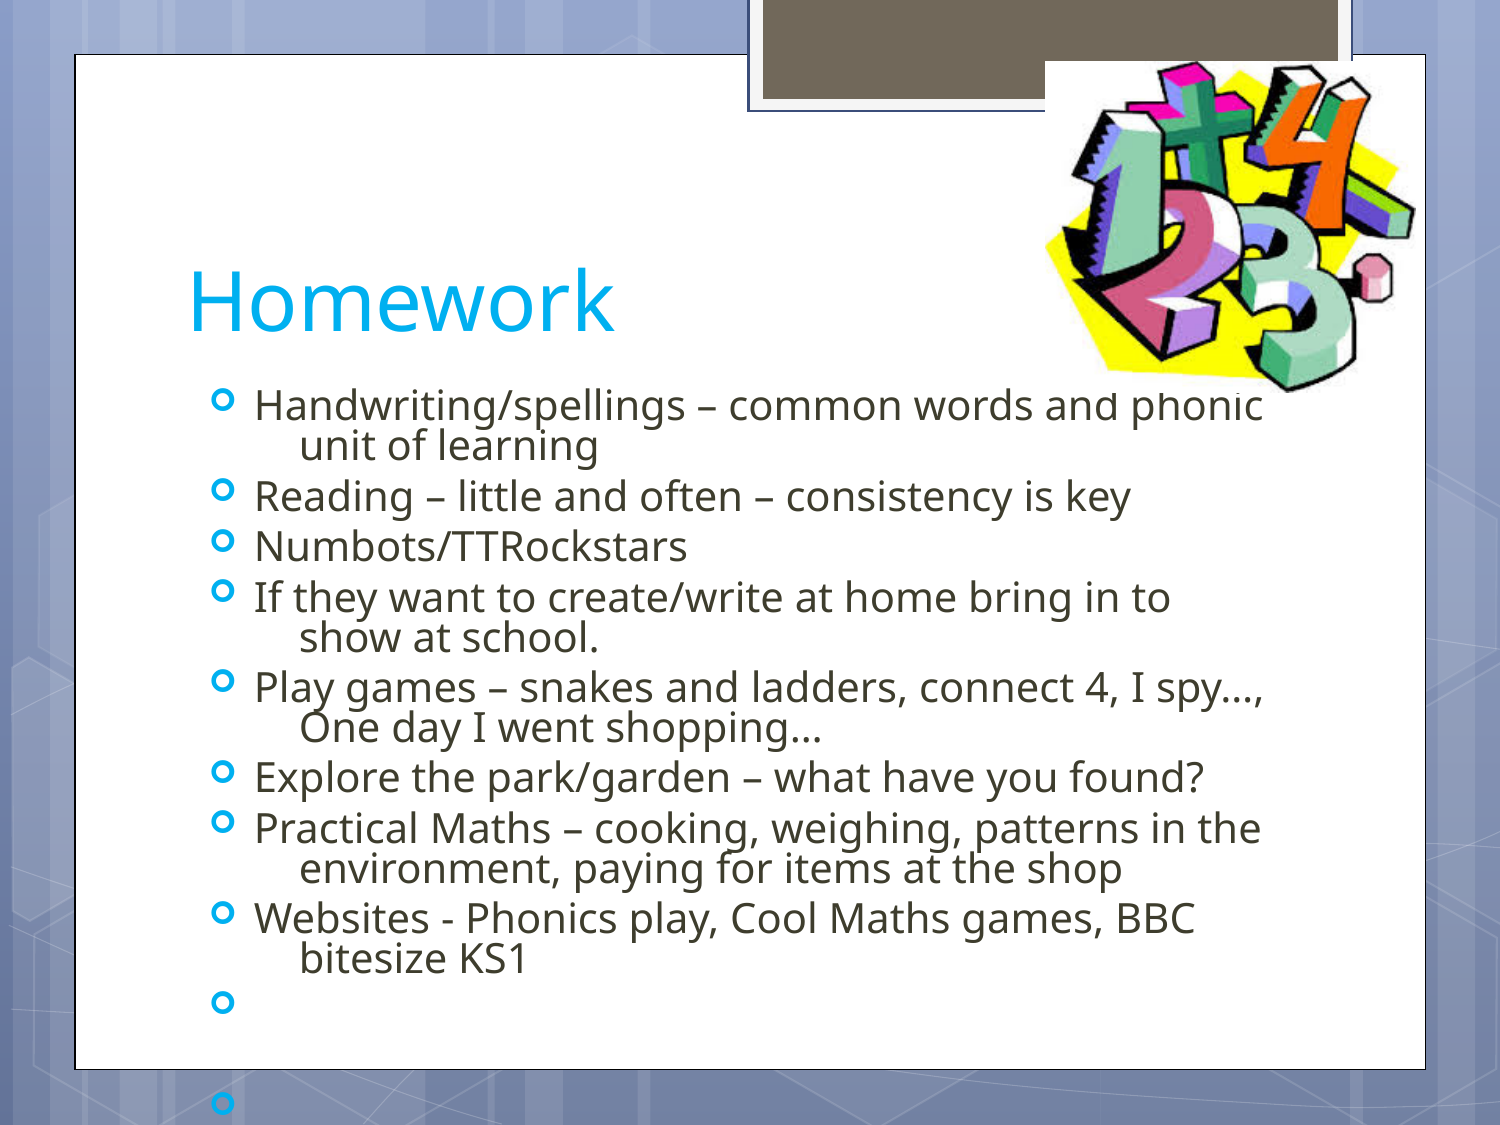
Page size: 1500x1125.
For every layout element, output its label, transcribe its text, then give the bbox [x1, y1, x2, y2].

list Handwriting/spellings – common words and phonic unit of learning Reading – little and often – consistency is key Numbots/TTRockstars If they want to create/write at home bring in to show at school. Play games – snakes and ladders, connect 4, I spy…, One day I went shopping… Explore the park/garden – what have you found? Practical Maths – cooking, weighing, patterns in the environment, paying for items at the shop Websites - Phonics play, Cool Maths games, BBC bitesize KS1 [171, 381, 1283, 1024]
picture [1045, 61, 1416, 393]
title Homework [171, 168, 1045, 357]
